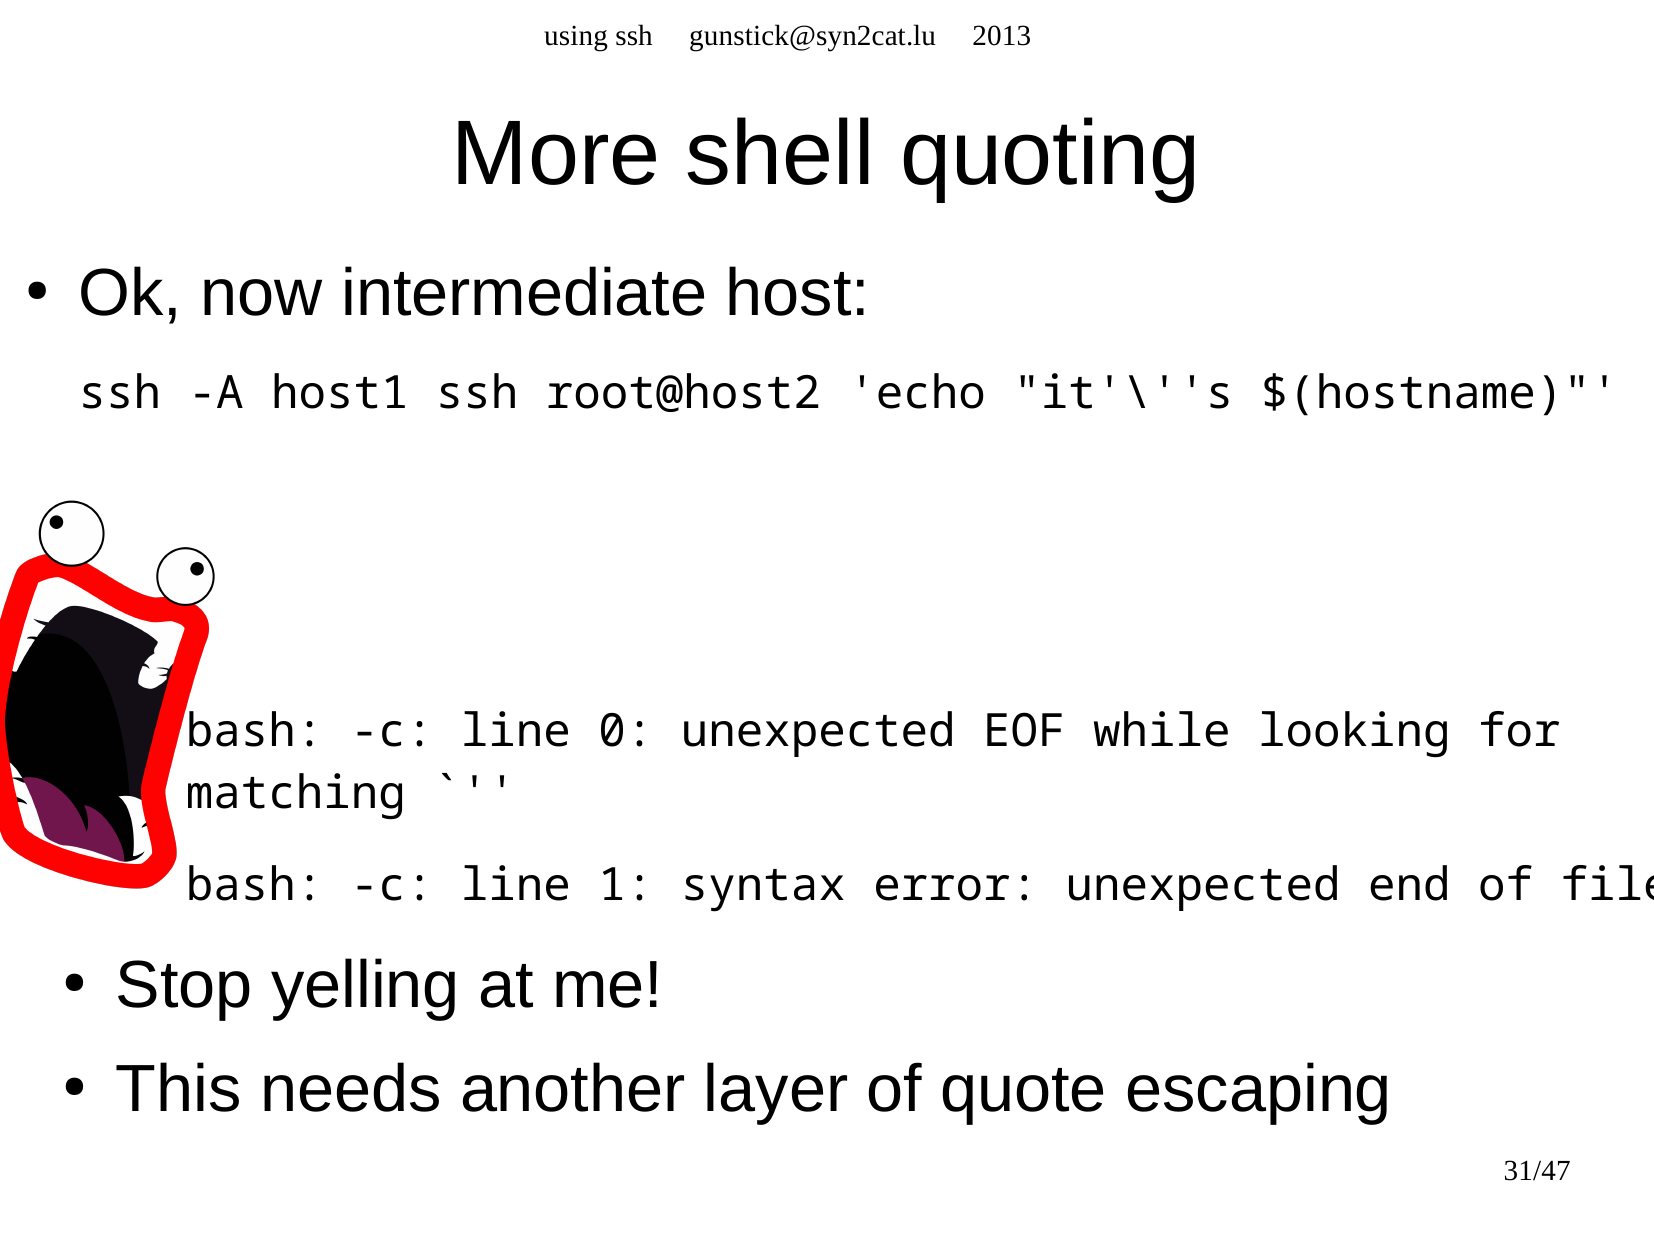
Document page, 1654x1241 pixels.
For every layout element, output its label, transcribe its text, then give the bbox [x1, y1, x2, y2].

title More shell quoting [82, 49, 1571, 255]
list Ok, now intermediate host: ssh -A host1 ssh root@host2 'echo "it'\''s $(hostname)"' [7, 255, 1654, 591]
list bash: -c: line 0: unexpected EOF while looking for matching `'' bash: -c: line 1: syntax error: unexpected end of file [60, 605, 1654, 855]
list Stop yelling at me! This needs another layer of quote escaping [45, 855, 1654, 1241]
picture [0, 502, 237, 922]
